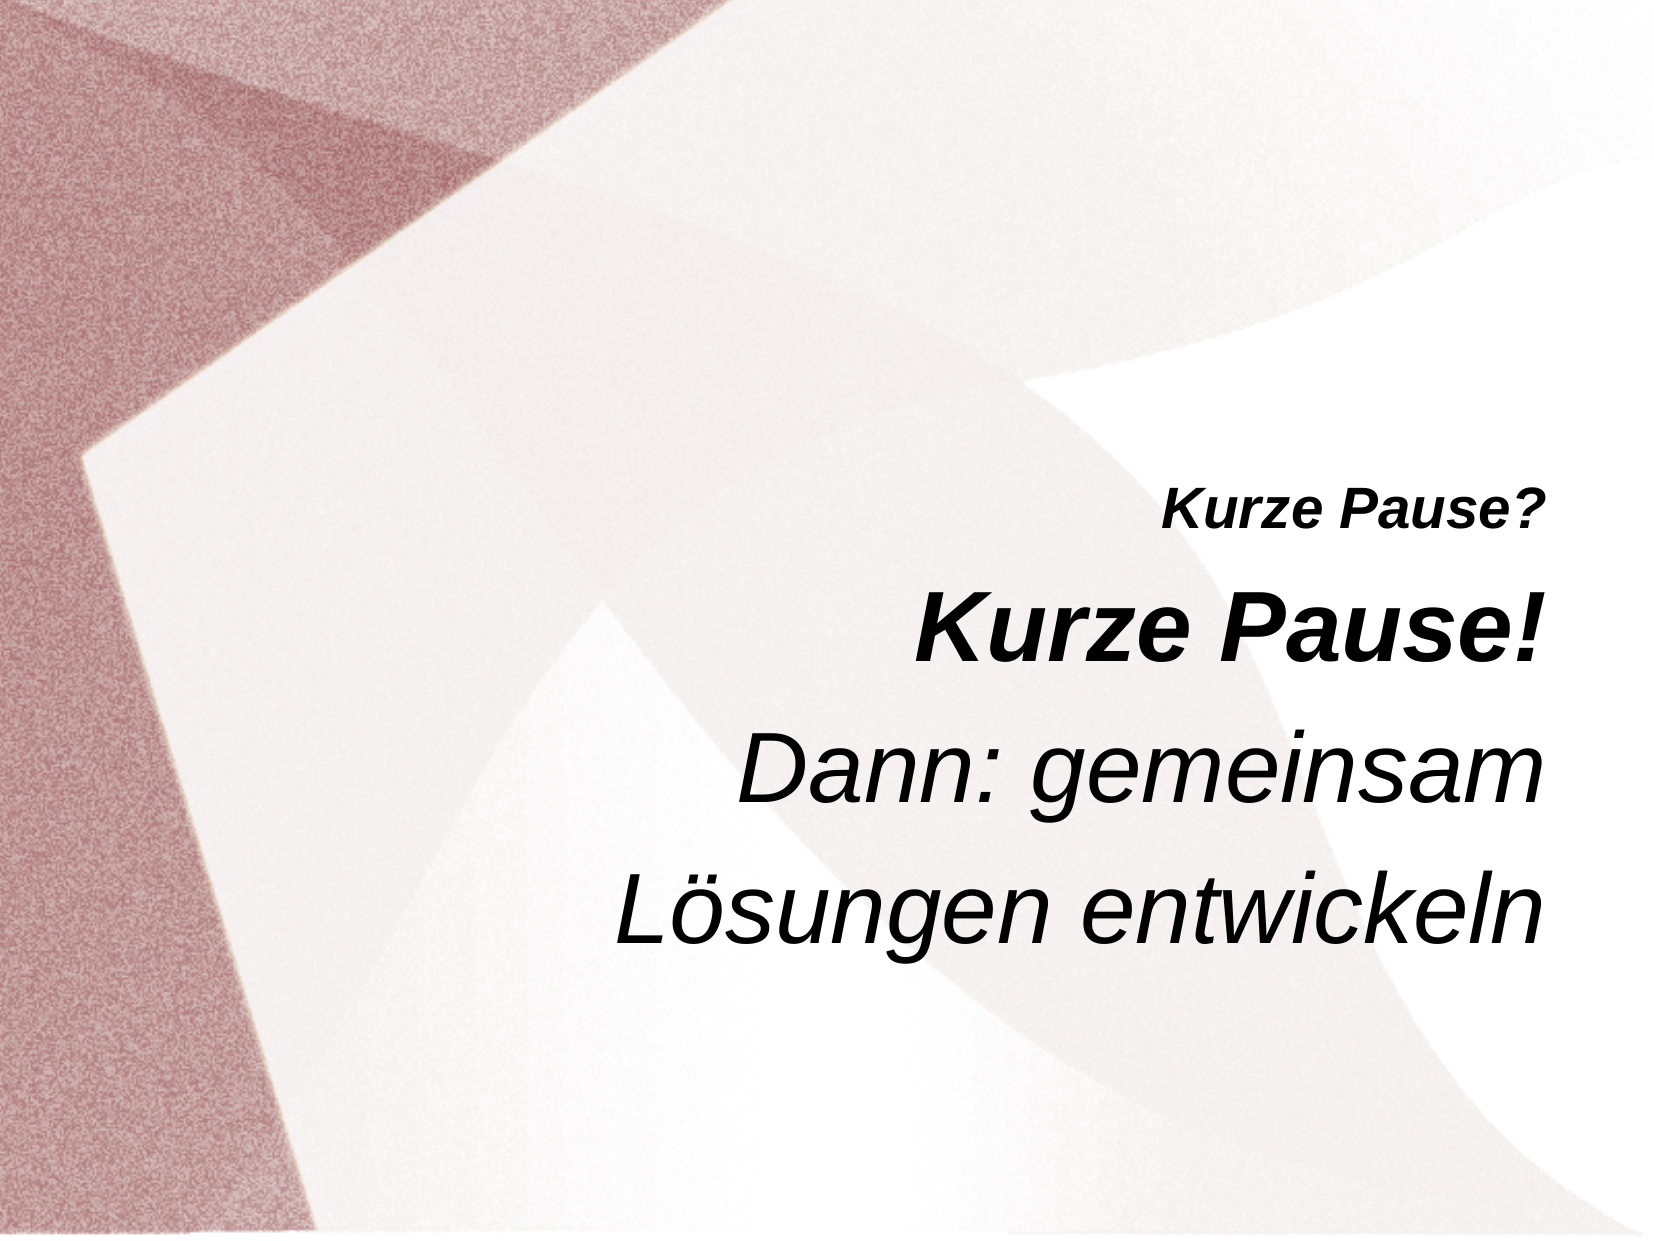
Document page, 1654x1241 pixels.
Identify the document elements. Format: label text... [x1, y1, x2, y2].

picture [0, 0, 1654, 1241]
list Kurze Pause? Kurze Pause! Dann: gemeinsam Lösungen entwickeln [106, 476, 1548, 1075]
